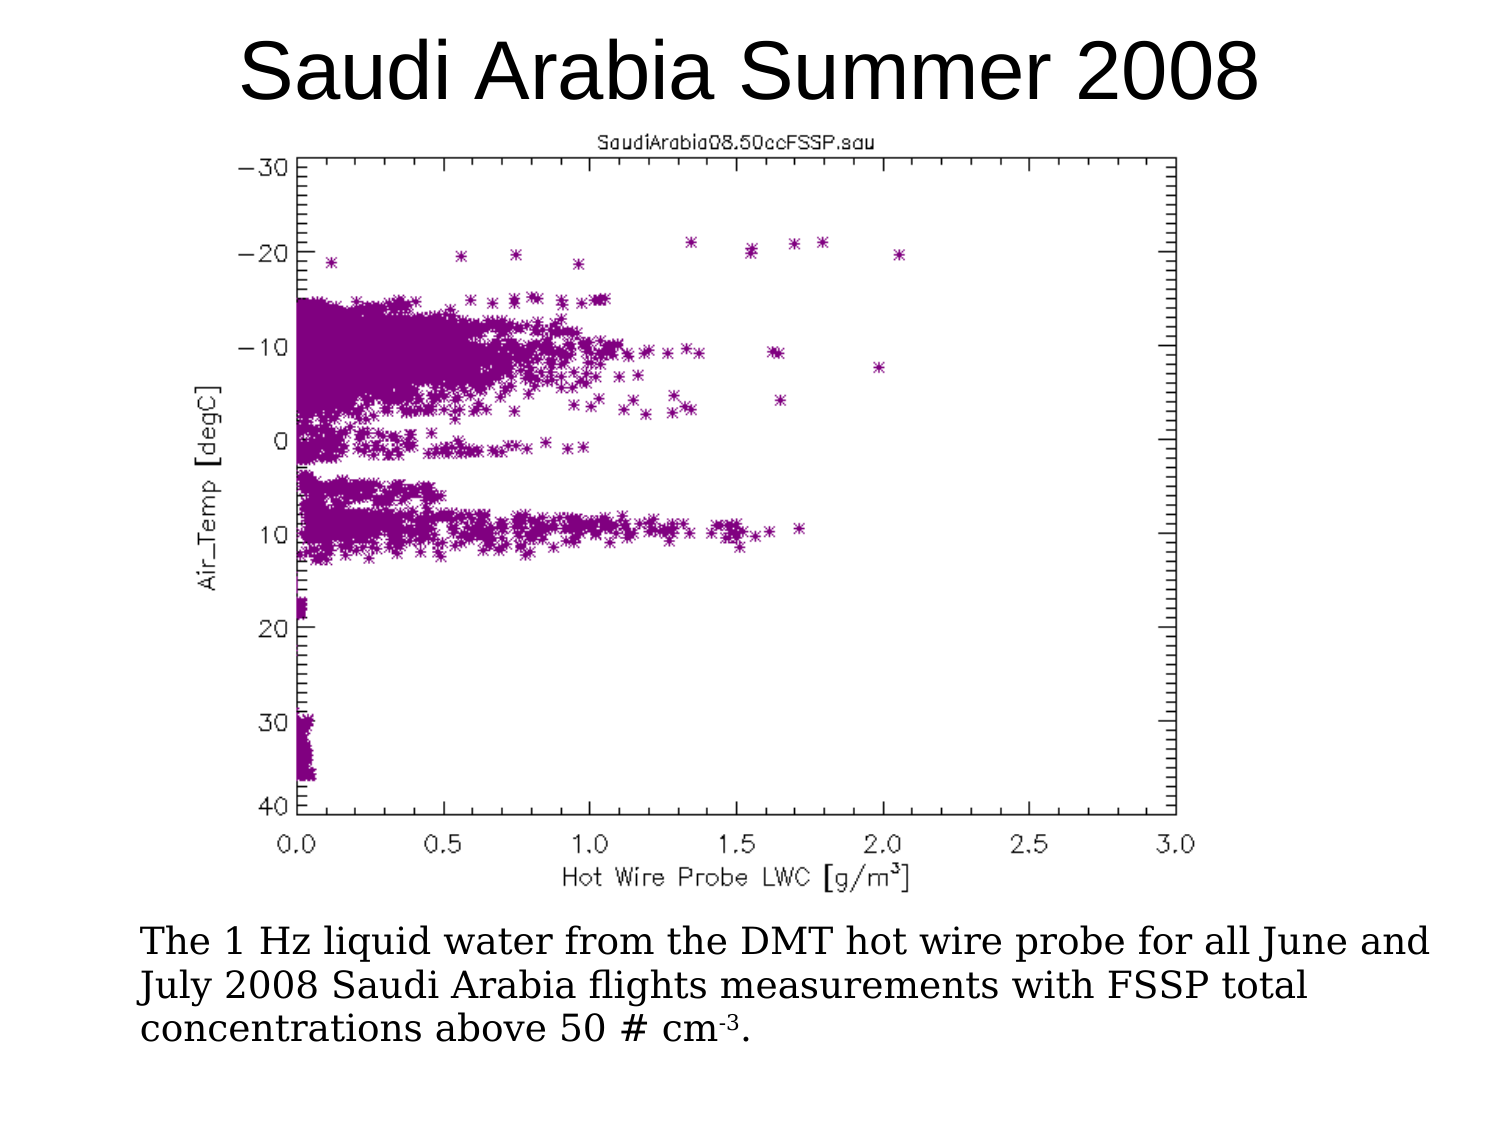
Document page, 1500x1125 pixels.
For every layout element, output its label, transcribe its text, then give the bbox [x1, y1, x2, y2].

picture [137, 112, 1232, 894]
text_box The 1 Hz liquid water from the DMT hot wire probe for all June and July 2008 Saudi Arabia flights measurements with FSSP total concentrations above 50 # cm-3. [125, 912, 1476, 1059]
title Saudi Arabia Summer 2008 [75, 13, 1426, 129]
